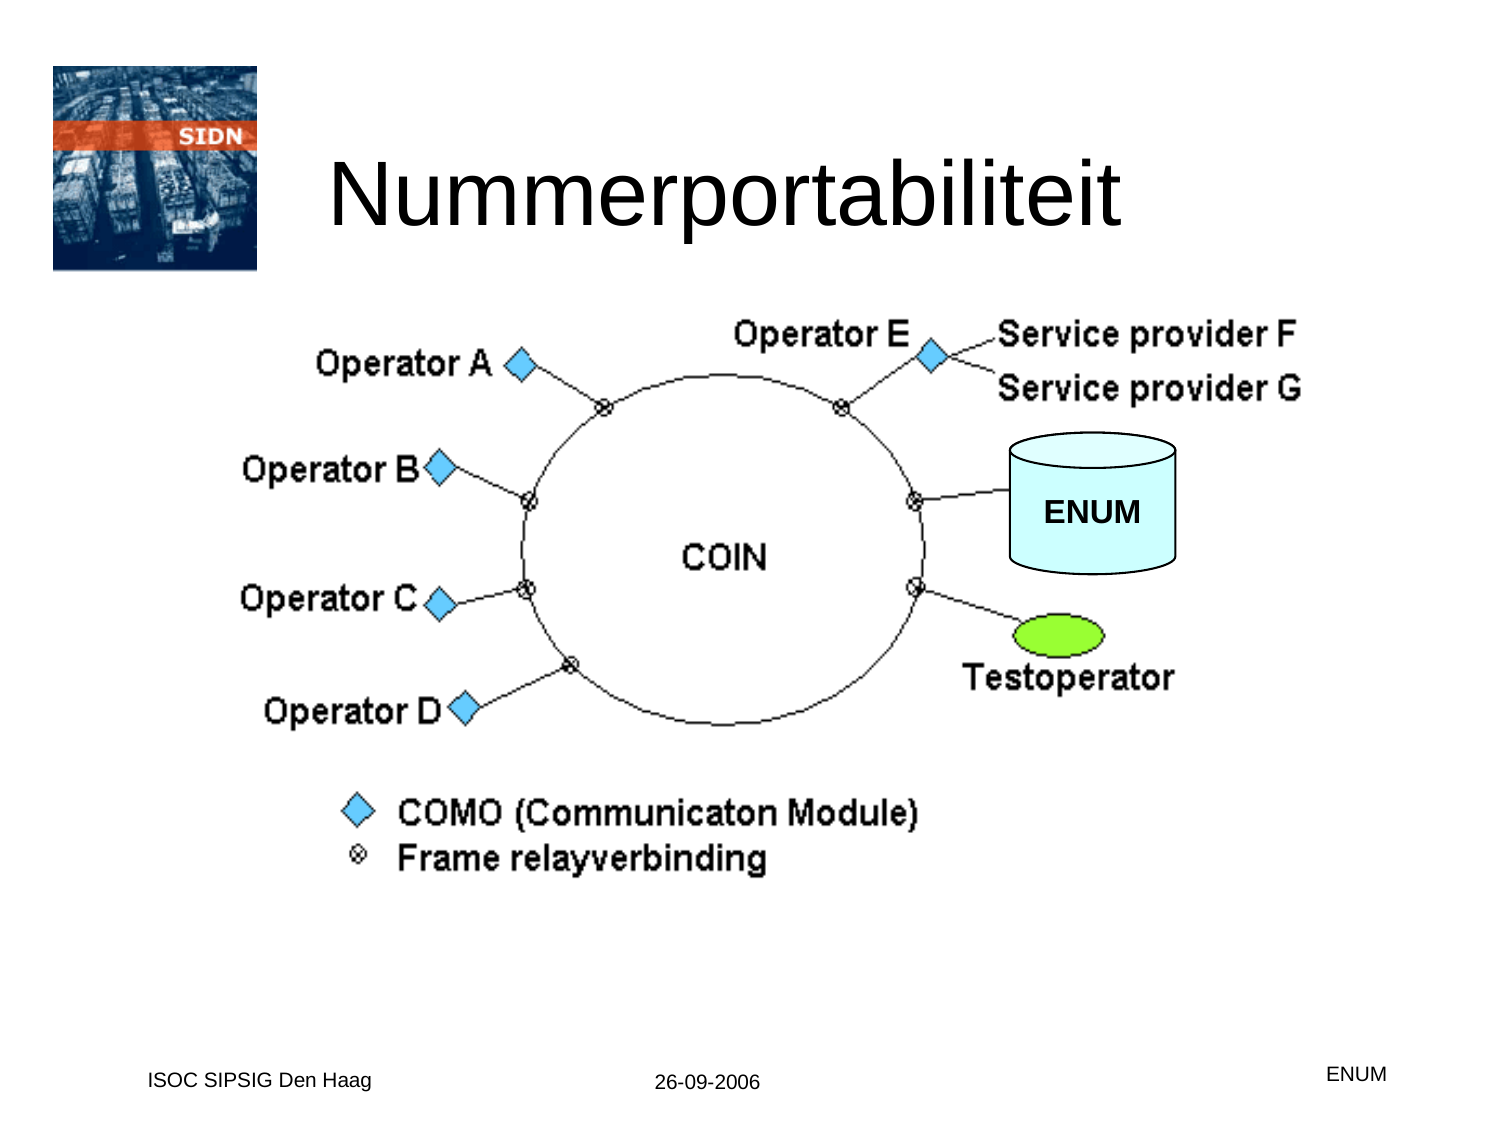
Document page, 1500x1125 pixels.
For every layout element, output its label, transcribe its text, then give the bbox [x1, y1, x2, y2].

picture [53, 0, 1371, 1120]
title Nummerportabiliteit [312, 99, 1382, 288]
text_box ENUM [1009, 451, 1176, 575]
